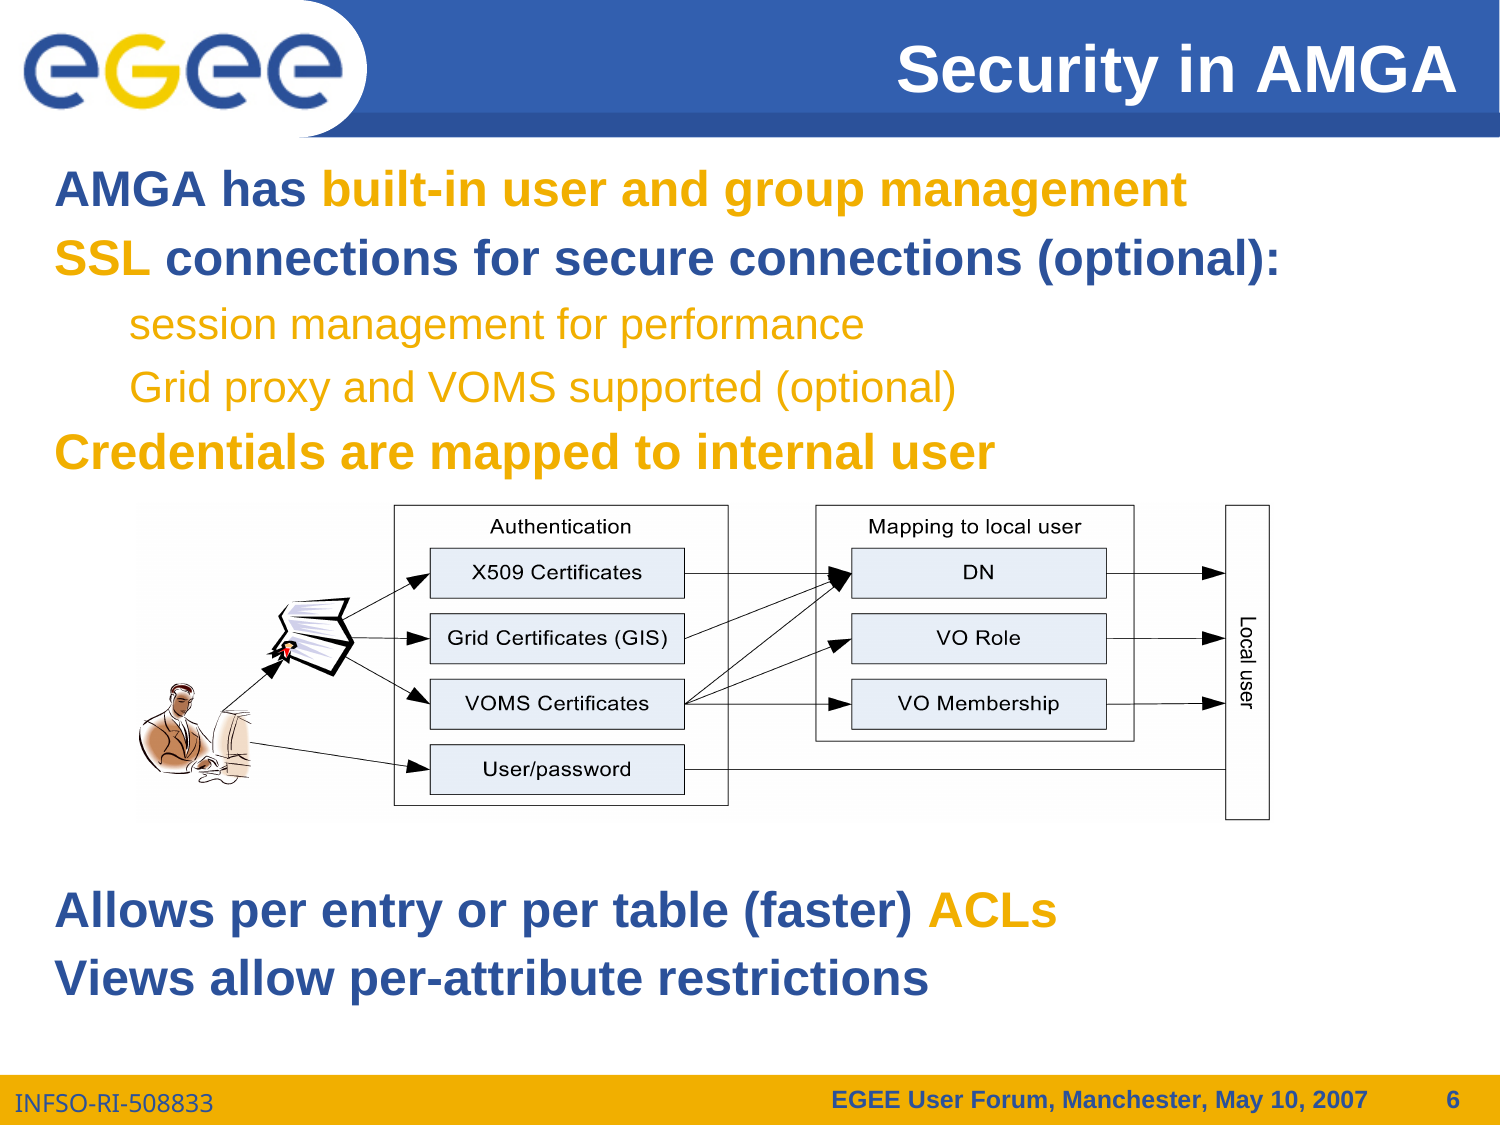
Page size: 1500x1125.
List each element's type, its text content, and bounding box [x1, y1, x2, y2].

picture [18, 30, 349, 112]
list AMGA has built-in user and group management SSL connections for secure connections (optional): session management for performance Grid proxy and VOMS supported (optional) Credentials are mapped to internal user Allows per entry or per table (faster) ACLs Views allow per-attribute restrictions [39, 153, 1449, 1017]
title Security in AMGA [369, 10, 1475, 124]
picture [136, 502, 1274, 823]
